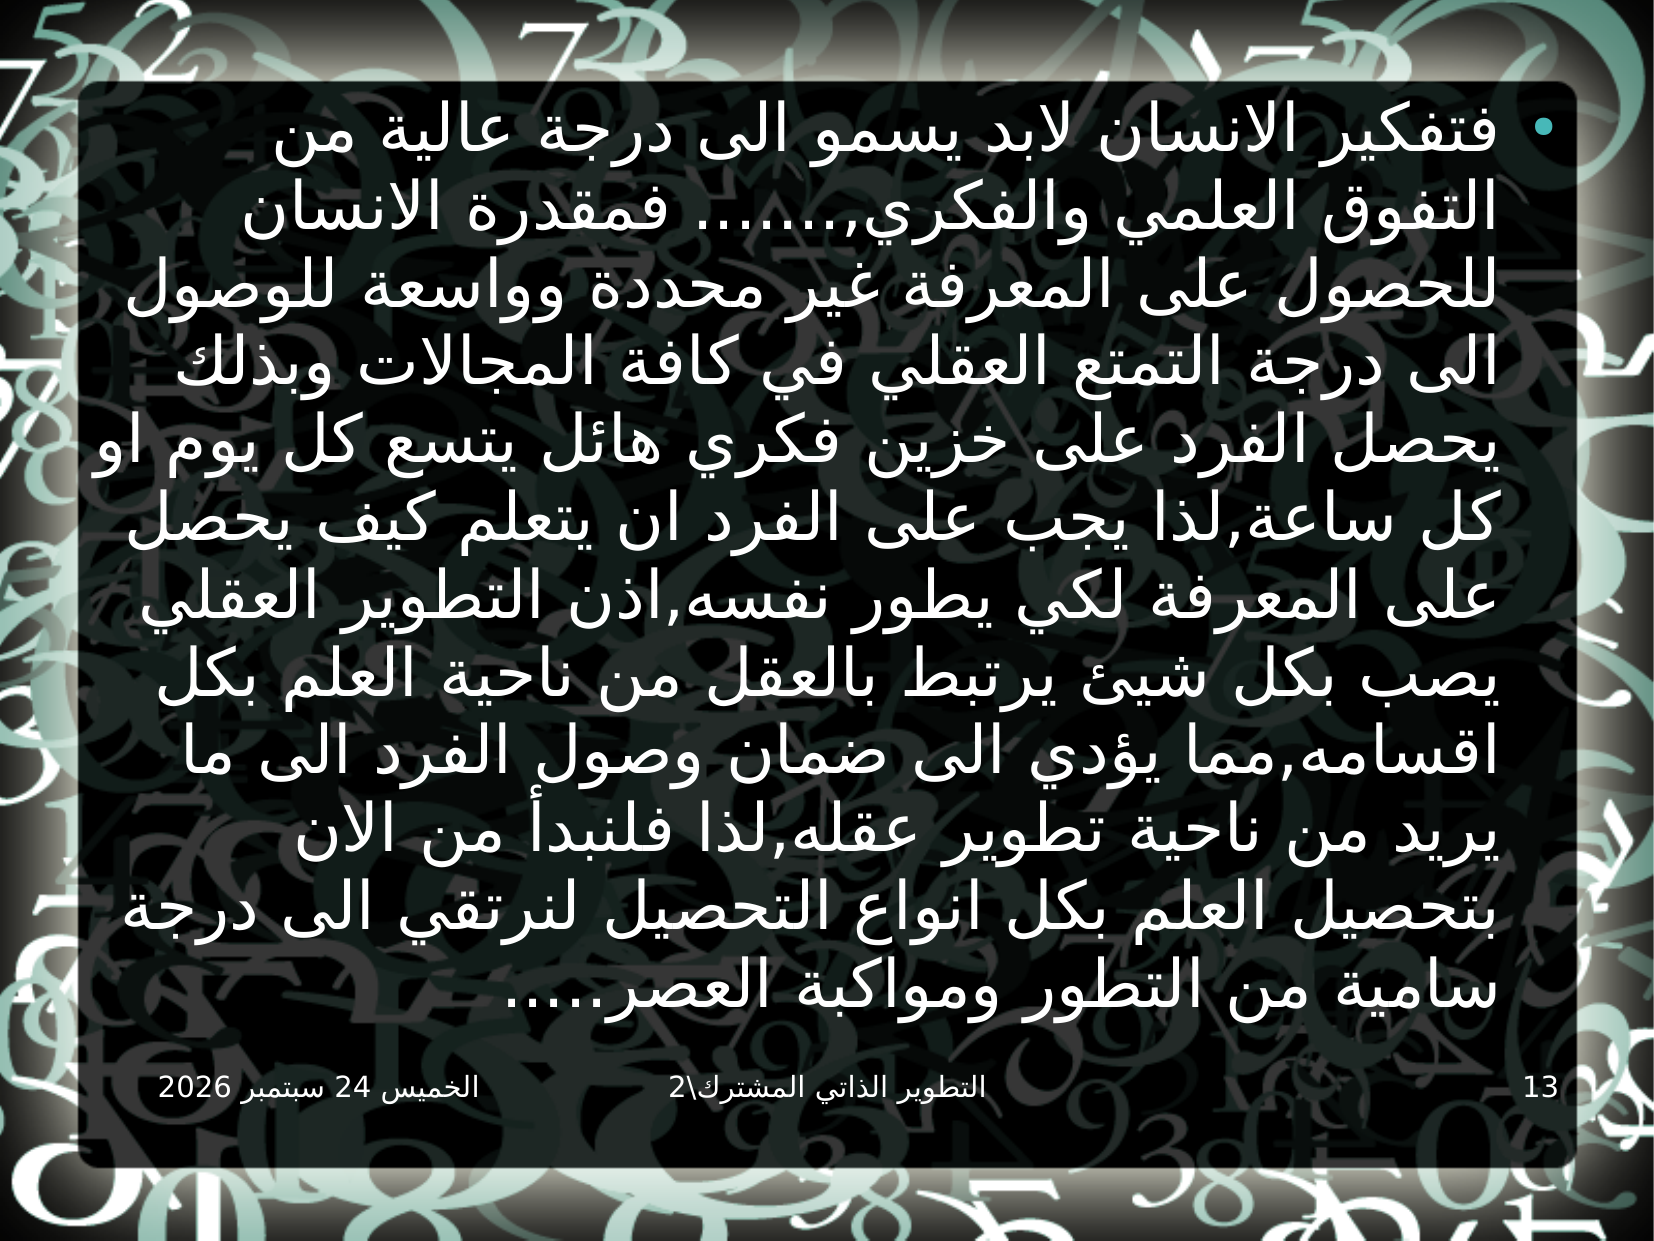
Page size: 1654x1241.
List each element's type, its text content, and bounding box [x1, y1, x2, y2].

list فتفكير الانسان لابد يسمو الى درجة عالية من التفوق العلمي والفكري,....... فمقدرة الانسان للحصول على المعرفة غير محددة وواسعة للوصول الى درجة التمتع العقلي في كافة المجالات وبذلك يحصل الفرد على خزين فكري هائل يتسع كل يوم او كل ساعة,لذا يجب على الفرد ان يتعلم كيف يحصل على المعرفة لكي يطور نفسه,اذن التطوير العقلي يصب بكل شيئ يرتبط بالعقل من ناحية العلم بكل اقسامه,مما يؤدي الى ضمان وصول الفرد الى ما يريد من ناحية تطوير عقله,لذا فلنبدأ من الان بتحصيل العلم بكل انواع التحصيل لنرتقي الى درجة سامية من التطور ومواكبة العصر..... [75, 89, 1574, 1126]
picture [0, 0, 1654, 1241]
